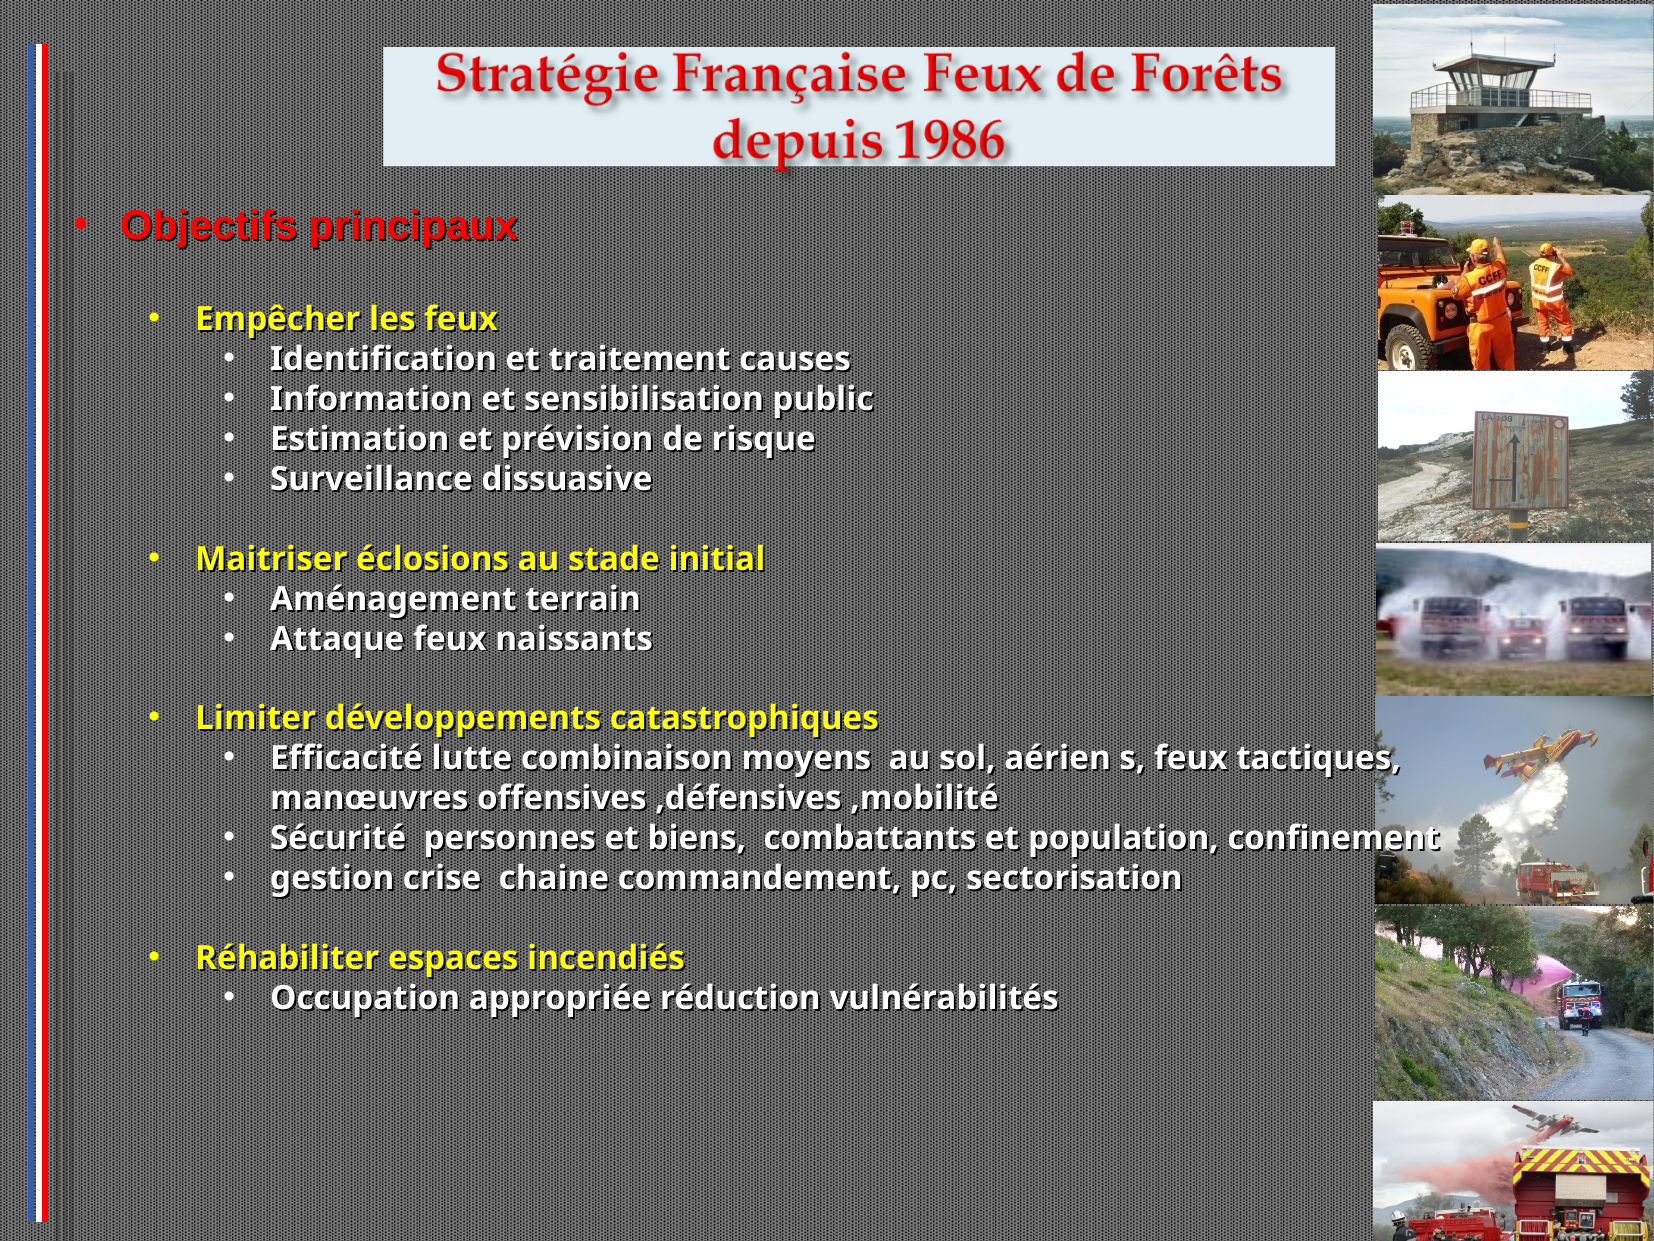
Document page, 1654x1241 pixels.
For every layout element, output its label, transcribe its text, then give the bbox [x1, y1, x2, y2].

picture [0, 0, 1654, 1241]
text_box Objectifs principaux Empêcher les feux Identification et traitement causes Information et sensibilisation public Estimation et prévision de risque Surveillance dissuasive Maitriser éclosions au stade initial Aménagement terrain Attaque feux naissants Limiter développements catastrophiques Efficacité lutte combinaison moyens au sol, aérien s, feux tactiques, manœuvres offensives ,défensives ,mobilité Sécurité personnes et biens, combattants et population, confinement gestion crise chaine commandement, pc, sectorisation Réhabiliter espaces incendiés Occupation appropriée réduction vulnérabilités [76, 190, 1556, 1064]
